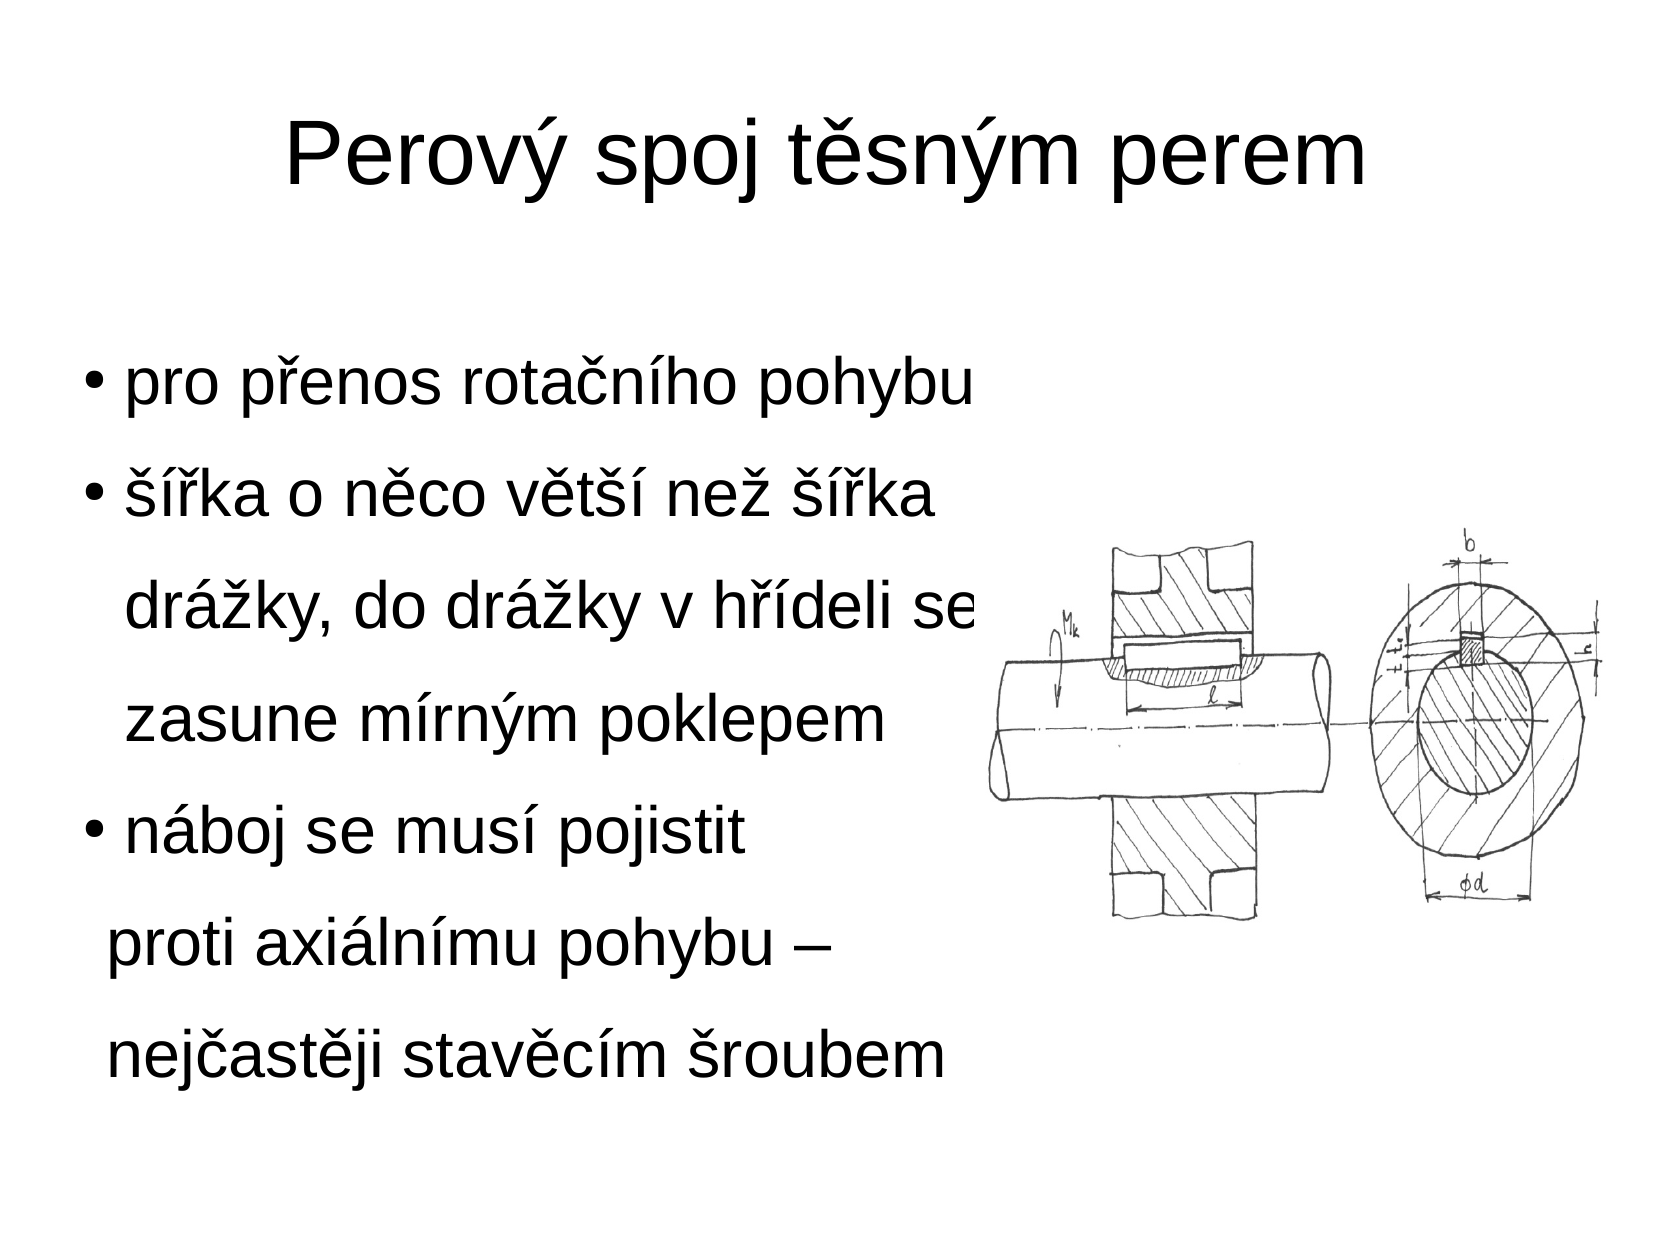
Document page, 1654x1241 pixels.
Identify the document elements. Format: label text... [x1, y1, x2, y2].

picture [974, 498, 1625, 975]
title Perový spoj těsným perem [82, 56, 1571, 250]
subtitle pro přenos rotačního pohybu šířka o něco větší než šířka drážky, do drážky v hřídeli se zasune mírným poklepem náboj se musí pojistit proti axiálnímu pohybu – nejčastěji stavěcím šroubem [82, 297, 1571, 1102]
